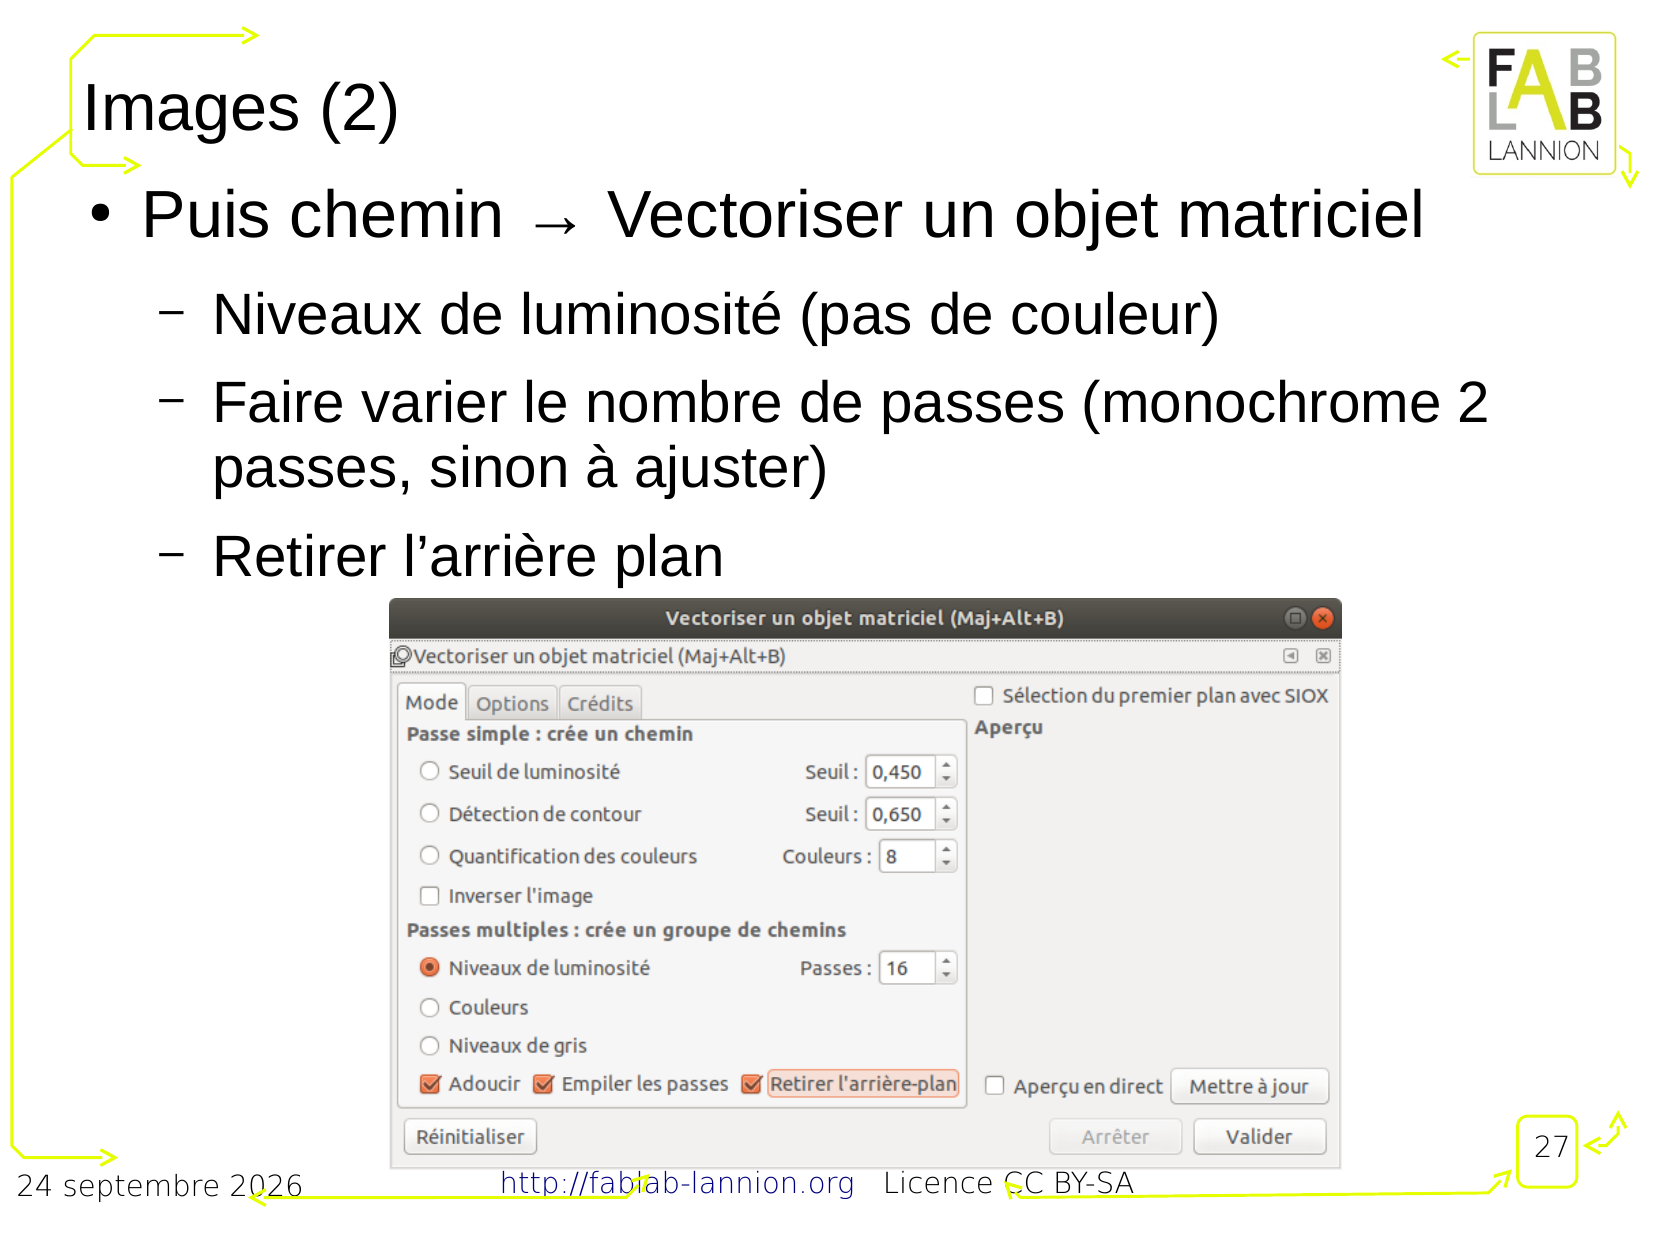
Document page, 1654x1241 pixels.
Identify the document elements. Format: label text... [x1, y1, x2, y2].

list Puis chemin → Vectoriser un objet matriciel Niveaux de luminosité (pas de couleur) Faire varier le nombre de passes (monochrome 2 passes, sinon à ajuster) Retirer l’arrière plan [70, 177, 1559, 897]
picture [1470, 29, 1619, 178]
picture [389, 598, 1342, 1170]
title Images (2) [82, 49, 1441, 166]
